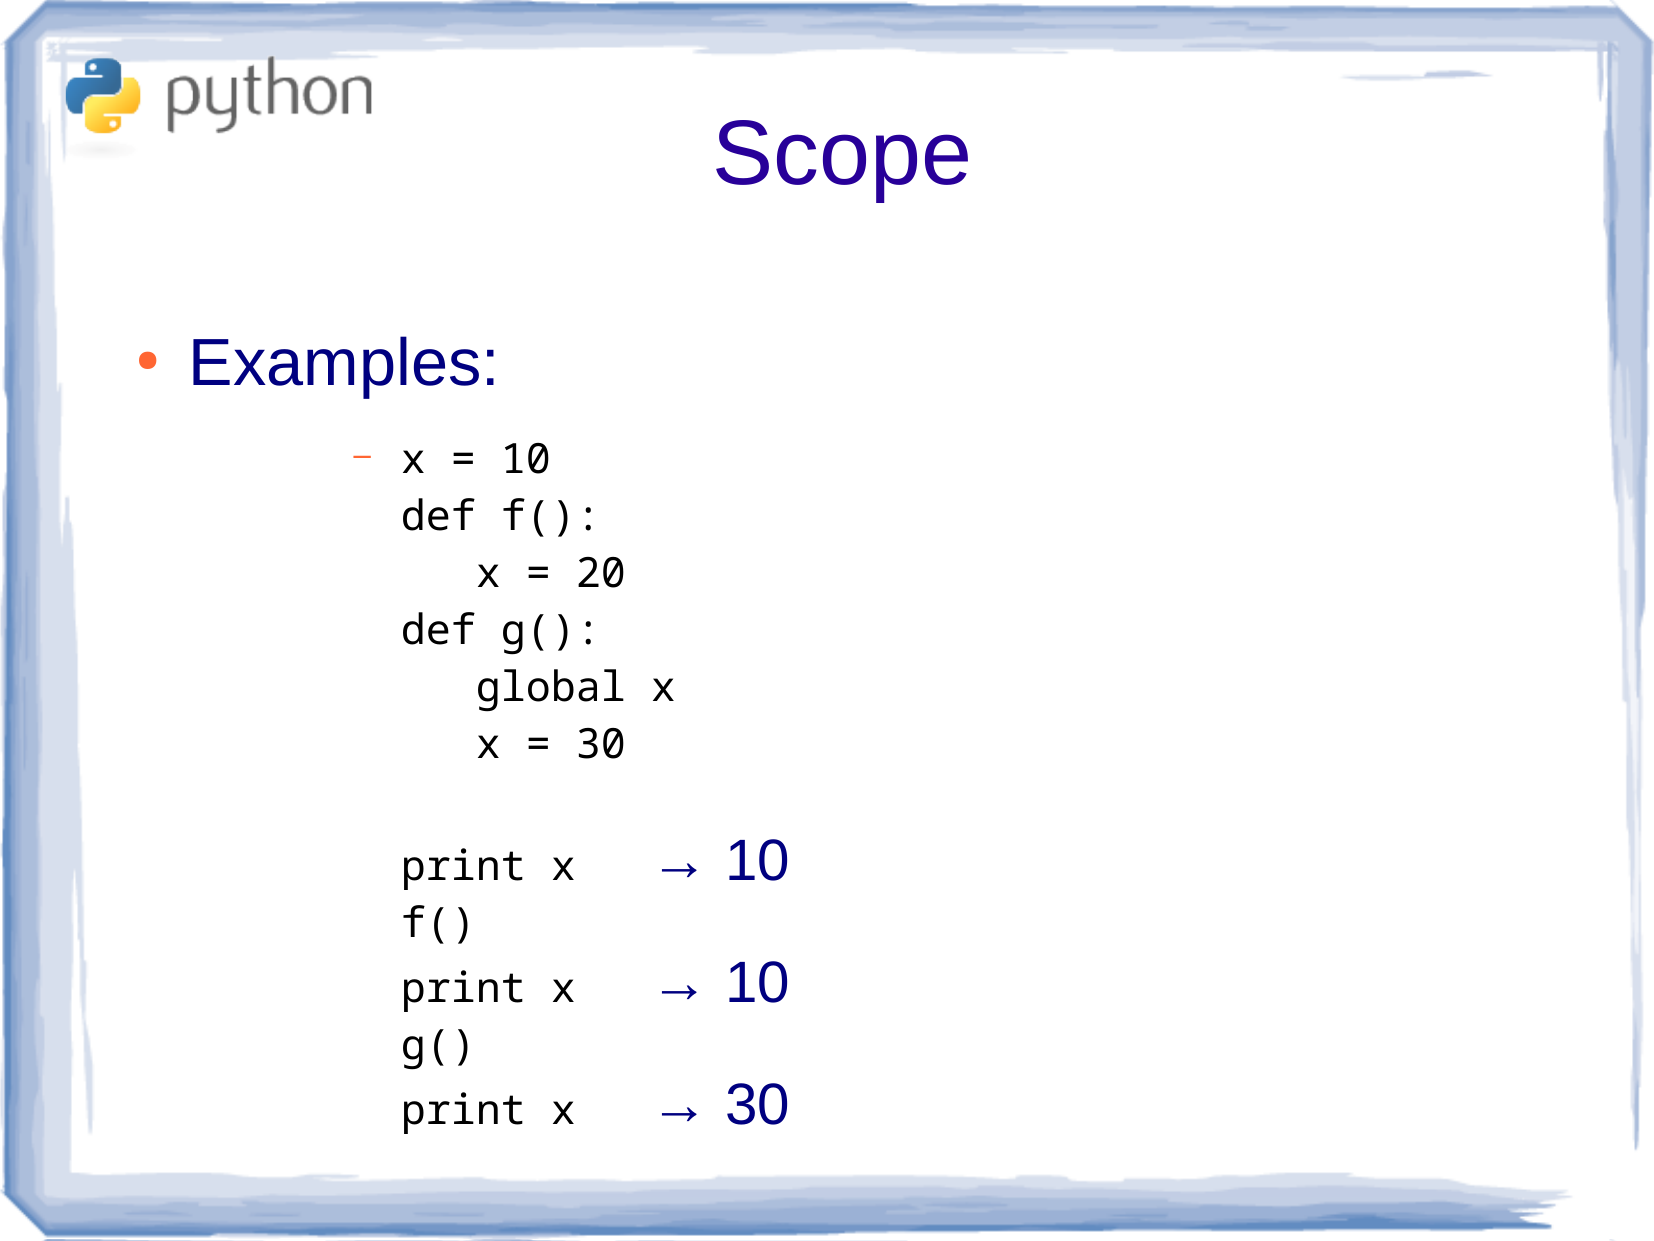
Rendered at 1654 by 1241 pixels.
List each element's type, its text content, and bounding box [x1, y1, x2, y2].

picture [0, 0, 1654, 1241]
list Examples: x = 10 def f(): x = 20 def g(): global x x = 30 print x → 10 f() print x → 10 g() print x → 30 [118, 324, 1571, 1163]
title Scope [82, 49, 1571, 257]
